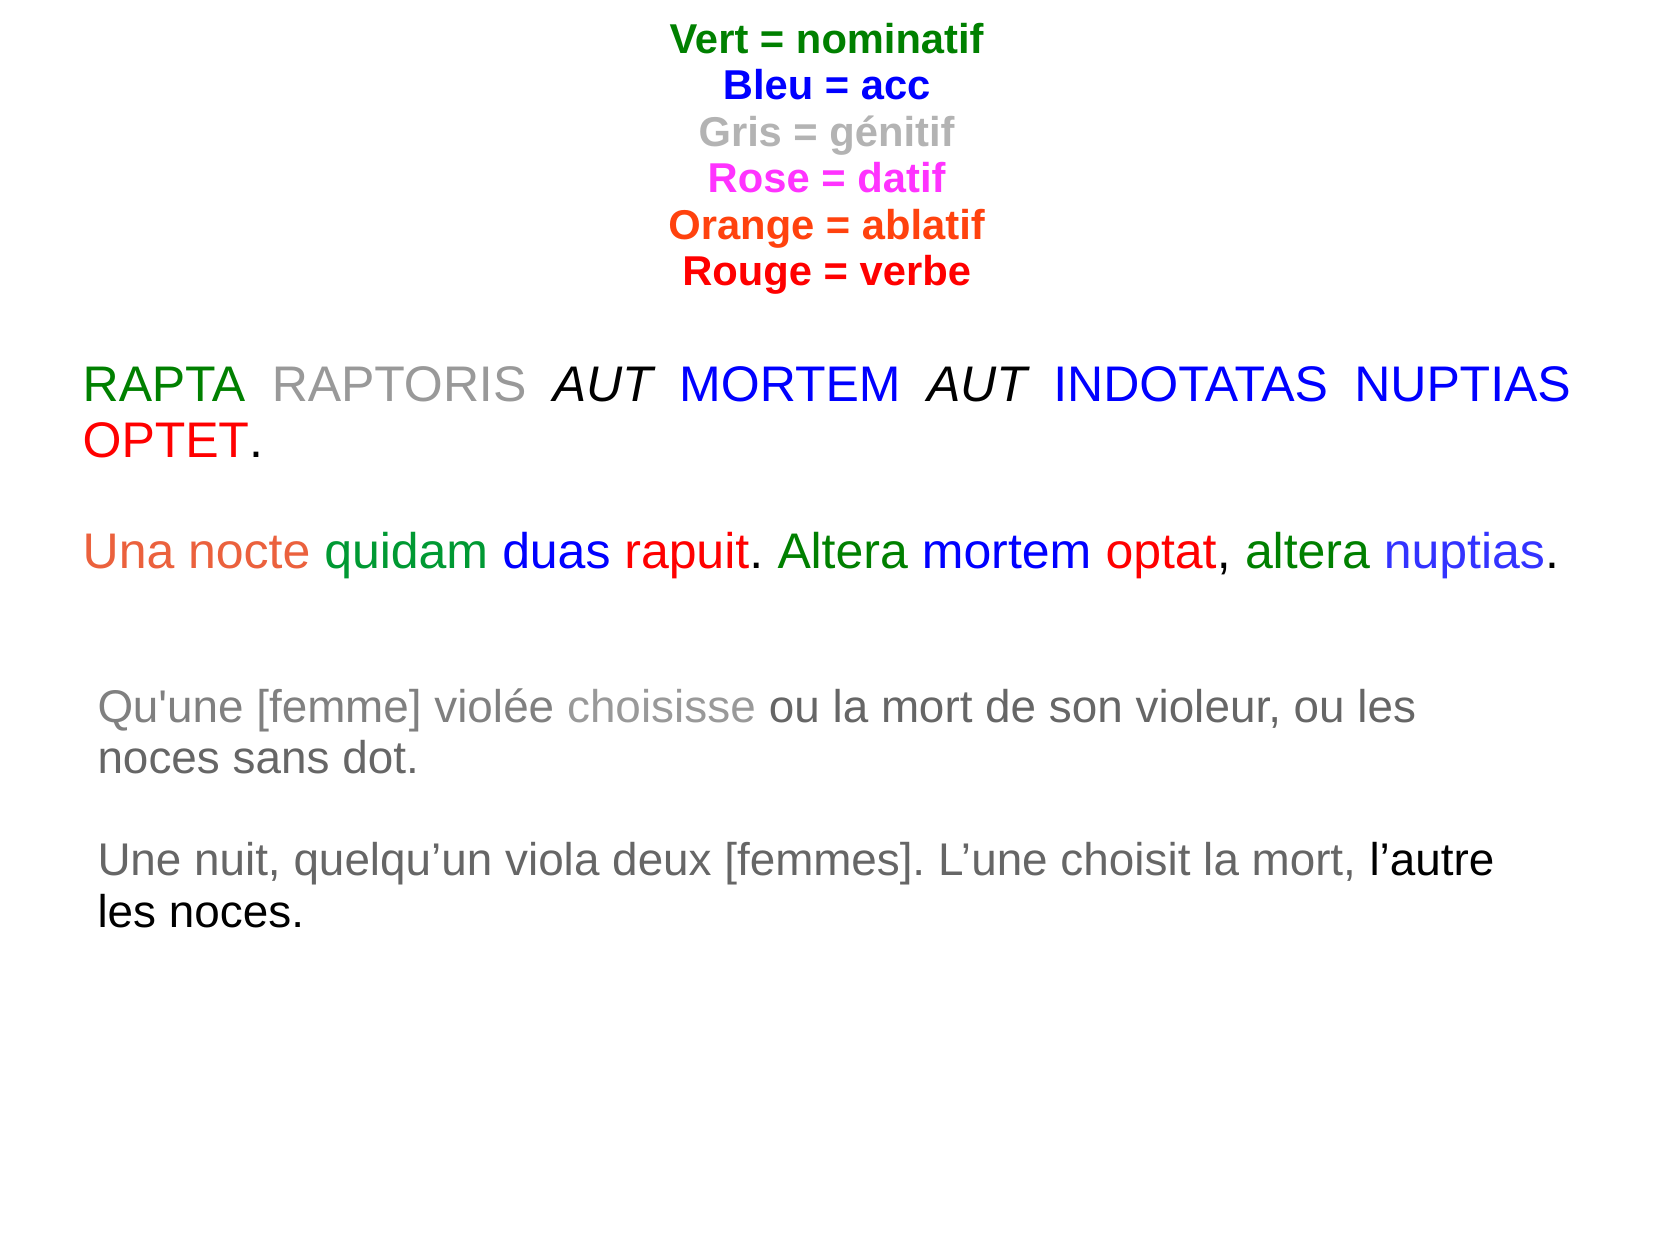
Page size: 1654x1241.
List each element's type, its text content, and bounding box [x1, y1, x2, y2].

text_box Qu'une [femme] violée choisisse ou la mort de son violeur, ou les noces sans dot. Une nuit, quelqu’un viola deux [femmes]. L’une choisit la mort, l’autre les noces. [82, 673, 1560, 944]
subtitle RAPTA RAPTORIS AUT MORTEM AUT INDOTATAS NUPTIAS OPTET. Una nocte quidam duas rapuit. Altera mortem optat, altera nuptias. [82, 337, 1571, 674]
title Vert = nominatif Bleu = acc Gris = génitif Rose = datif Orange = ablatif Rouge = verbe [198, 0, 1455, 319]
